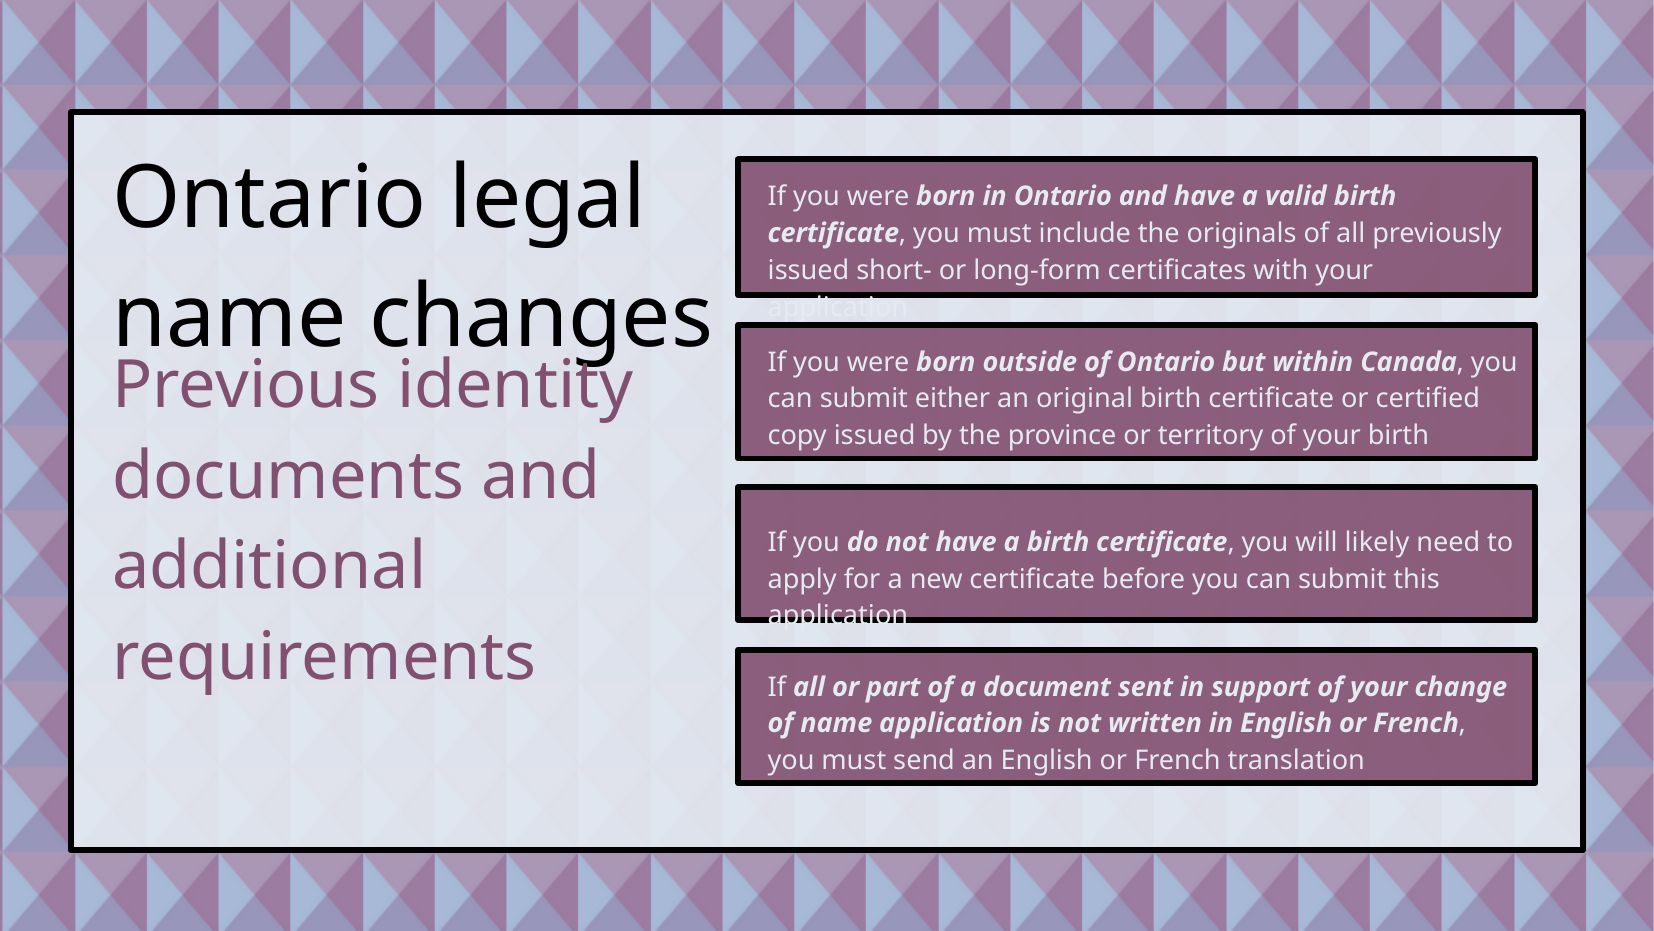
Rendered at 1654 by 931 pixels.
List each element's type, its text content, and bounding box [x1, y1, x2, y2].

text_box If all or part of a document sent in support of your change of name application is not written in English or French, you must send an English or French translation [767, 667, 1518, 790]
picture [0, 0, 1654, 931]
text_box If you were born outside of Ontario but within Canada, you can submit either an original birth certificate or certified copy issued by the province or territory of your birth [767, 342, 1518, 465]
text_box If you were born in Ontario and have a valid birth certificate, you must include the originals of all previously issued short- or long-form certificates with your application [767, 177, 1518, 300]
title Previous identity documents and additional requirements [112, 366, 709, 670]
text_box If you do not have a birth certificate, you will likely need to apply for a new certificate before you can submit this application [767, 522, 1518, 645]
title Ontario legal name changes [112, 153, 739, 353]
text_box [70, 112, 1583, 851]
